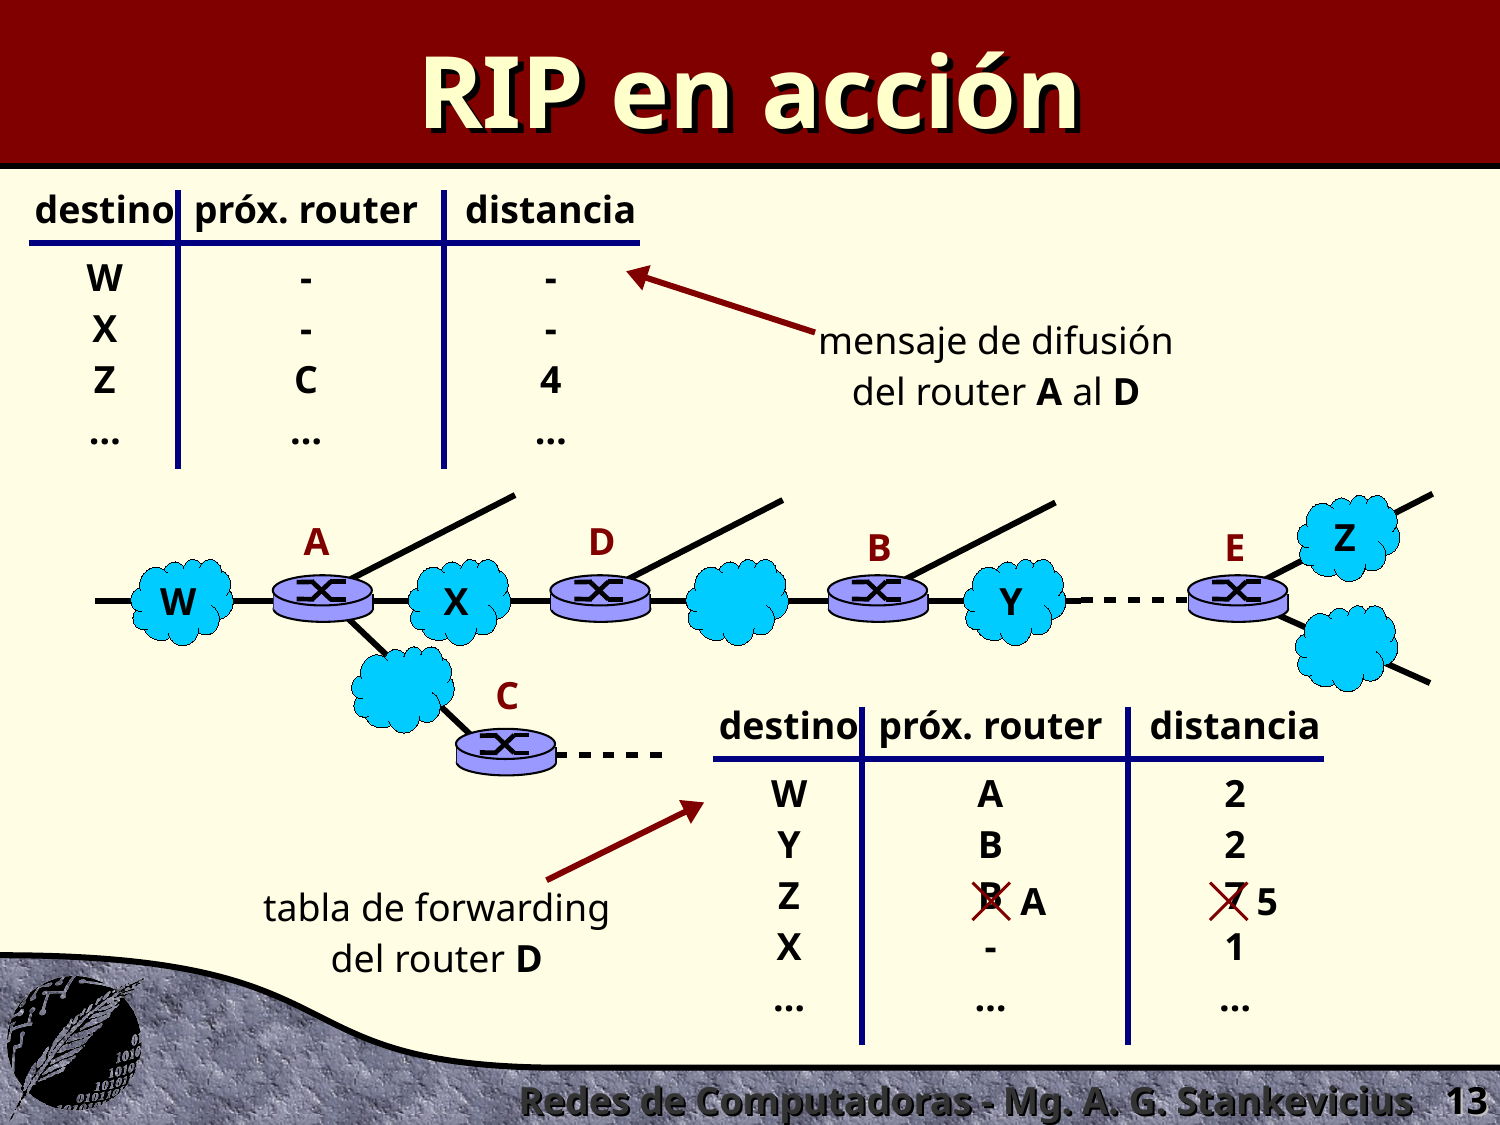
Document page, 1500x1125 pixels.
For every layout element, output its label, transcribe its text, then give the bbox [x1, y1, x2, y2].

text_box E [1209, 514, 1263, 582]
text_box distancia 2 2 7 1 … [1134, 692, 1324, 756]
text_box distancia - - 4 … [450, 175, 640, 240]
text_box A [1005, 867, 1063, 935]
text_box Z [1297, 495, 1400, 582]
text_box próx. router - - C … [179, 175, 436, 240]
text_box [685, 559, 789, 646]
text_box [1295, 605, 1398, 692]
text_box D [573, 508, 631, 576]
text_box destino W Y Z X … [704, 692, 863, 1039]
text_box [828, 577, 928, 622]
text_box mensaje de difusión del router A al D [803, 307, 1181, 427]
text_box próx. router - - C … [179, 246, 436, 470]
text_box tabla de forwarding del router D [248, 874, 624, 994]
picture [0, 959, 1500, 1125]
text_box próx. router A B B - … [865, 762, 1120, 1039]
text_box 5 [1241, 867, 1295, 935]
text_box [550, 576, 651, 622]
text_box Y [963, 559, 1067, 646]
text_box A [288, 508, 346, 576]
text_box C [480, 661, 534, 729]
text_box [351, 646, 455, 734]
text_box [272, 576, 373, 622]
text_box B [851, 514, 906, 582]
text_box destino W X Z … [19, 175, 179, 470]
text_box X [408, 559, 511, 646]
picture [1047, 1100, 1054, 1110]
title RIP en acción [15, 5, 1485, 160]
text_box distancia - - 4 … [450, 246, 640, 470]
picture [790, 1100, 795, 1110]
text_box W [130, 559, 234, 646]
text_box próx. router A B B - … [863, 692, 1120, 756]
text_box [455, 729, 556, 776]
text_box distancia 2 2 7 1 … [1134, 762, 1324, 1039]
text_box [1188, 577, 1288, 622]
